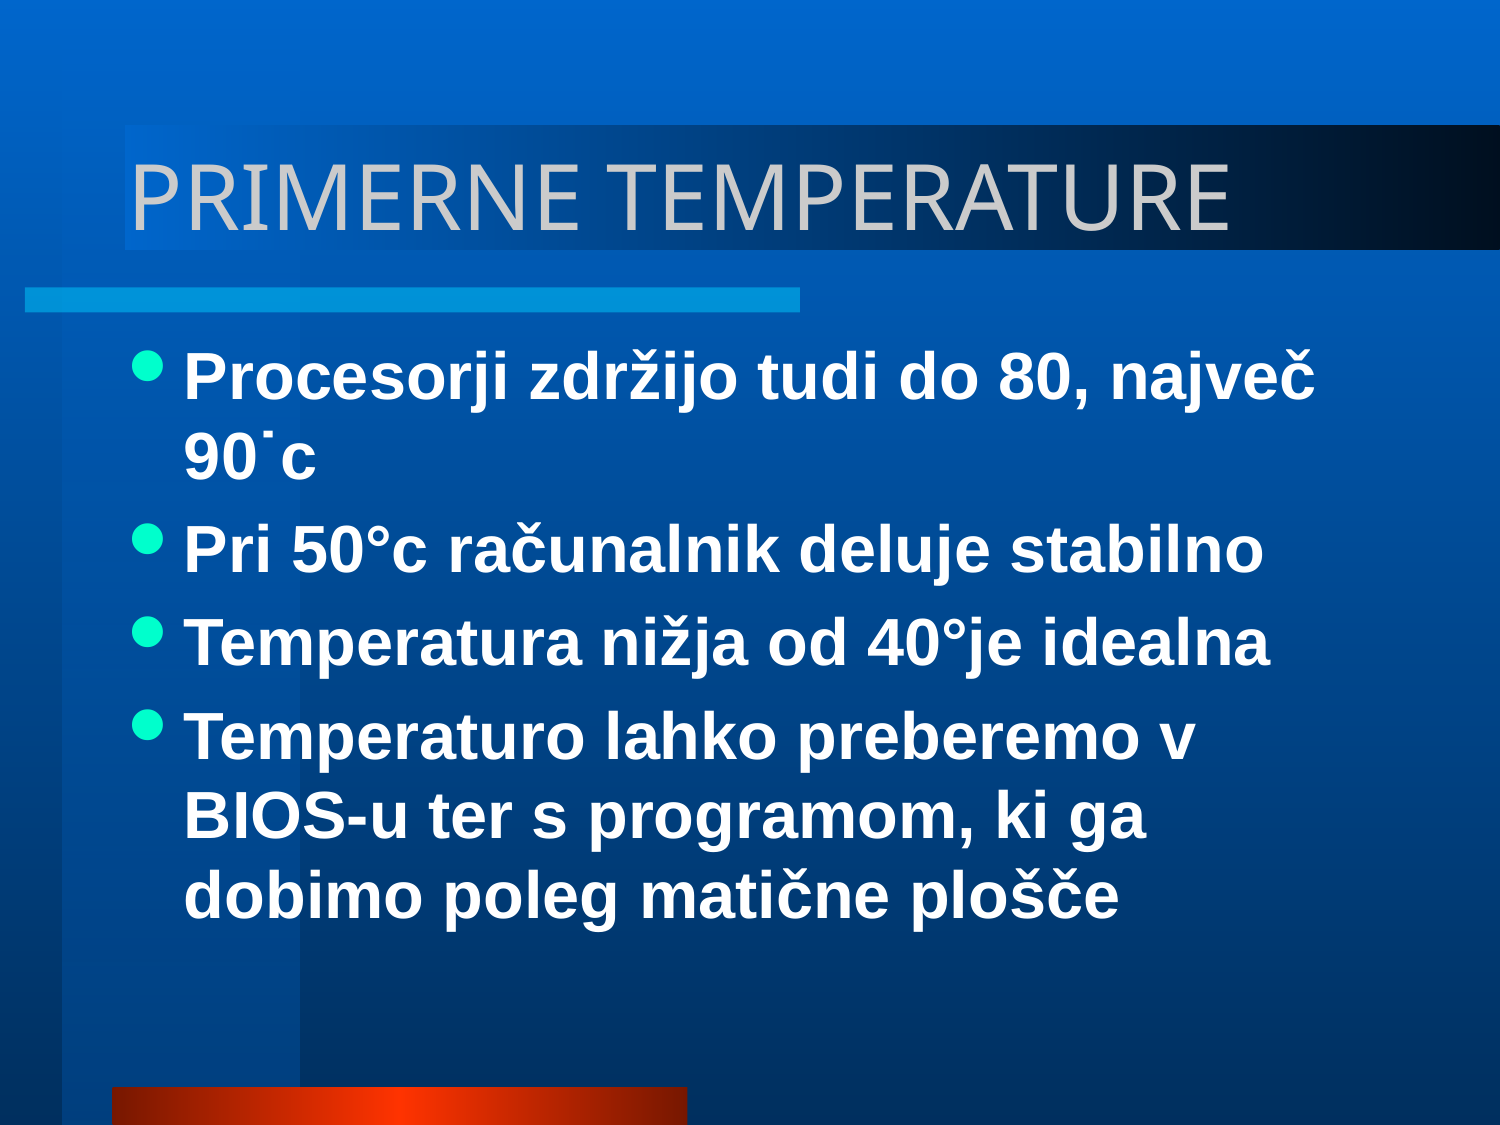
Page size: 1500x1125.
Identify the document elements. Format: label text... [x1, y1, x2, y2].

title PRIMERNE TEMPERATURE [112, 99, 1388, 288]
list Procesorji zdržijo tudi do 80, največ 90˙c Pri 50°c računalnik deluje stabilno Temperatura nižja od 40°je idealna Temperaturo lahko preberemo v BIOS-u ter s programom, ki ga dobimo poleg matične plošče [112, 324, 1388, 1000]
